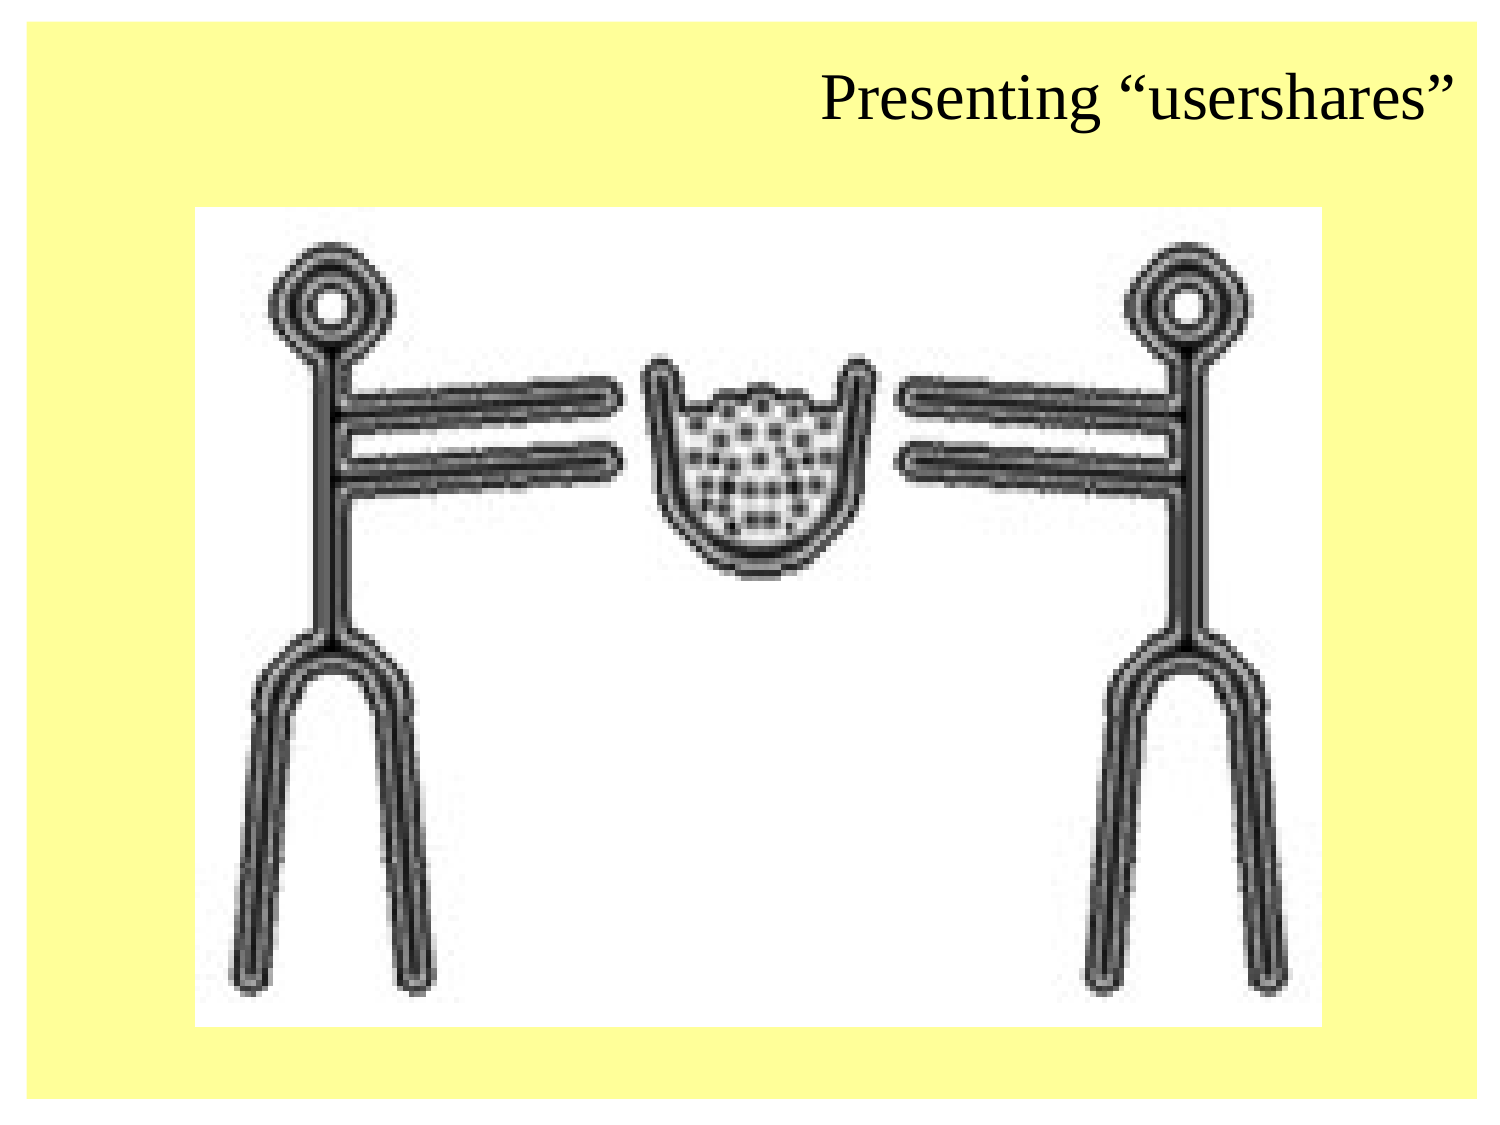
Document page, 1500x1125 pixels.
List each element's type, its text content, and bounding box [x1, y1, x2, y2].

title Presenting “usershares” [296, 37, 1458, 223]
picture [195, 207, 1322, 1027]
